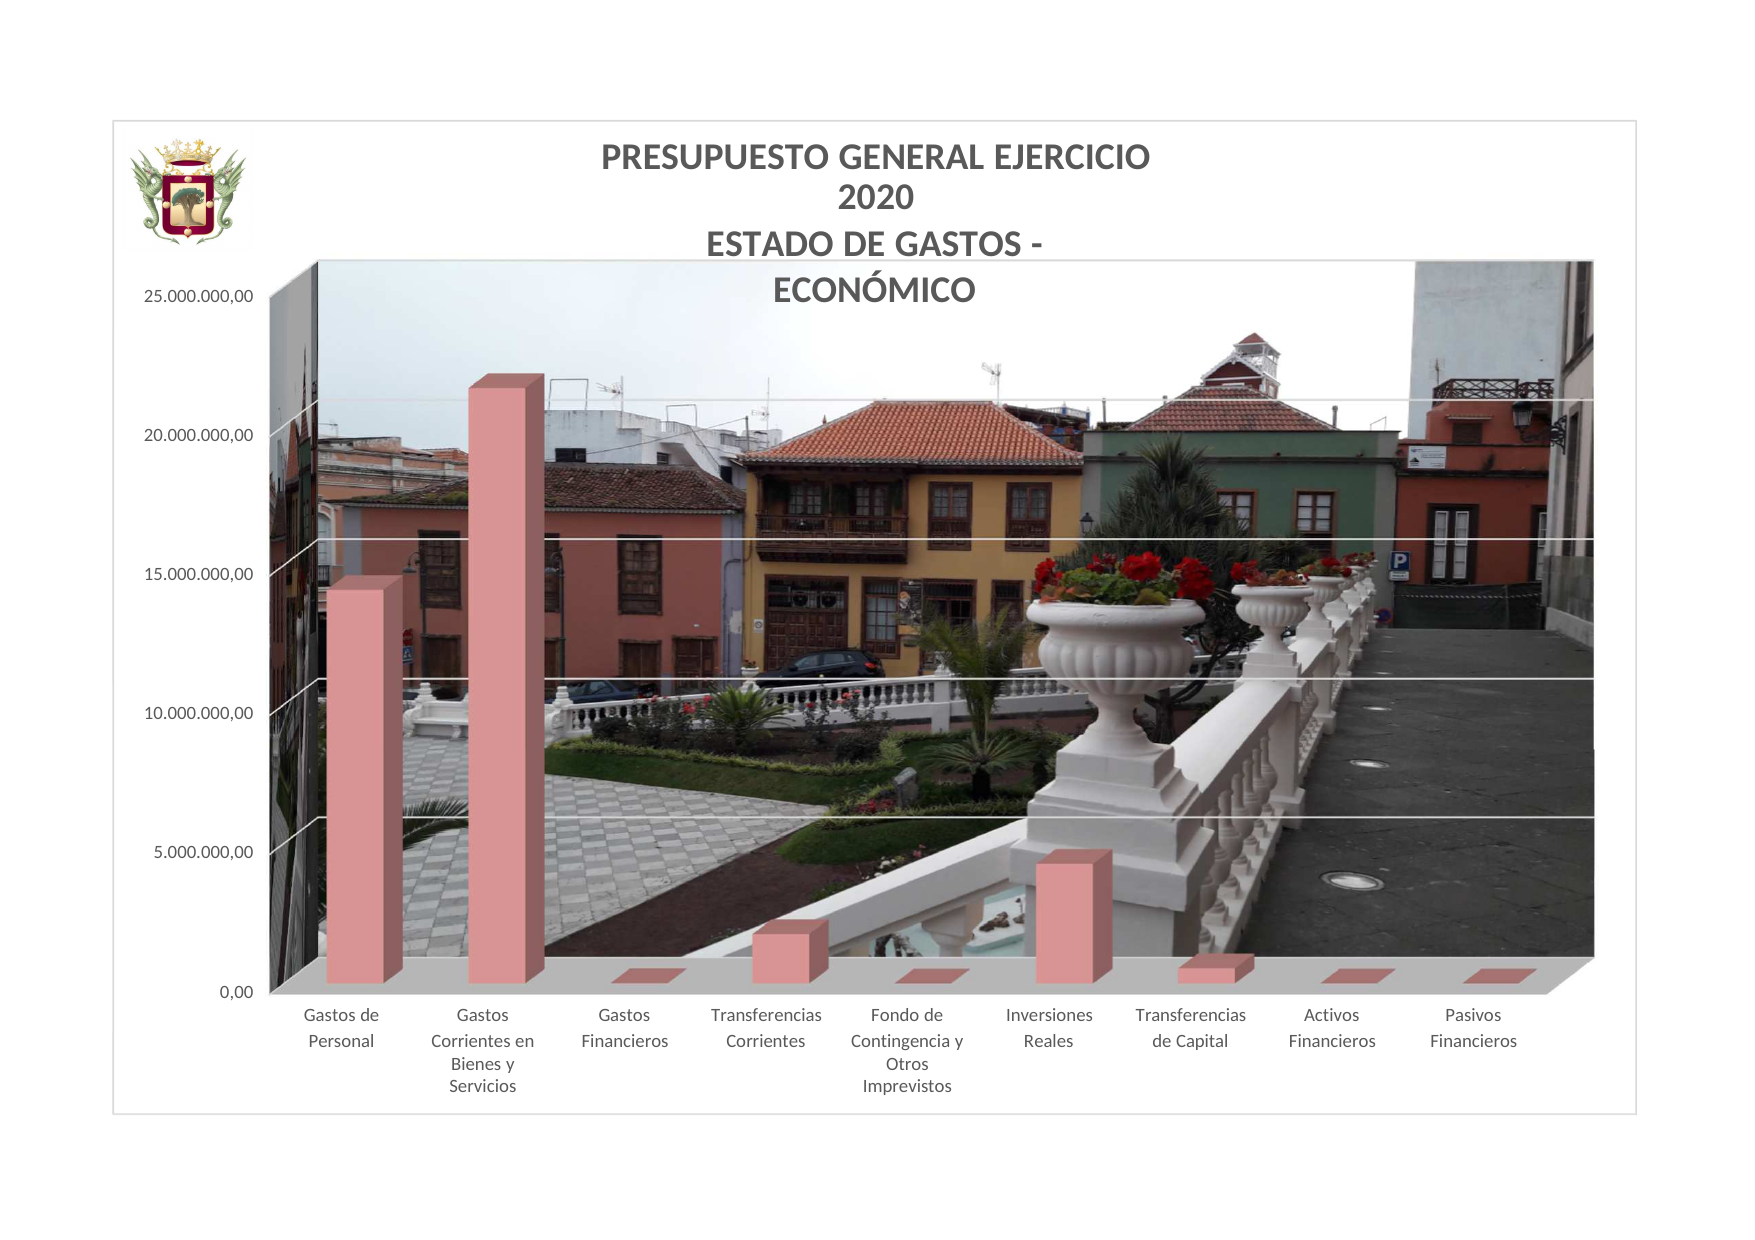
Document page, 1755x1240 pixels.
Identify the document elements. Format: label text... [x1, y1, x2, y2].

text_box 5.000.000,00 [151, 844, 259, 867]
text_box 20.000.000,00 [141, 426, 259, 450]
text_box Gastos Corrientes en Bienes y Servicios [429, 1006, 537, 1099]
text_box 15.000.000,00 [141, 565, 259, 589]
text_box Fondo de Contingencia y Otros Imprevistos [849, 1006, 966, 1099]
text_box Inversiones Reales [1003, 1006, 1096, 1053]
text_box Transferencias de Capital [1132, 1006, 1250, 1053]
text_box Gastos de Personal [301, 1006, 384, 1053]
text_box 10.000.000,00 [141, 705, 259, 729]
text_box 0,00 [217, 983, 259, 1007]
text_box Pasivos Financieros [1427, 1006, 1521, 1053]
text_box PRESUPUESTO GENERAL EJERCICIO 2020 ESTADO DE GASTOS - ECONÓMICO [559, 142, 1192, 230]
text_box Activos Financieros [1286, 1006, 1379, 1053]
text_box [112, 119, 1638, 1116]
text_box 25.000.000,00 [141, 287, 259, 311]
text_box Transferencias Corrientes [708, 1006, 825, 1053]
text_box Gastos Financieros [578, 1006, 672, 1053]
